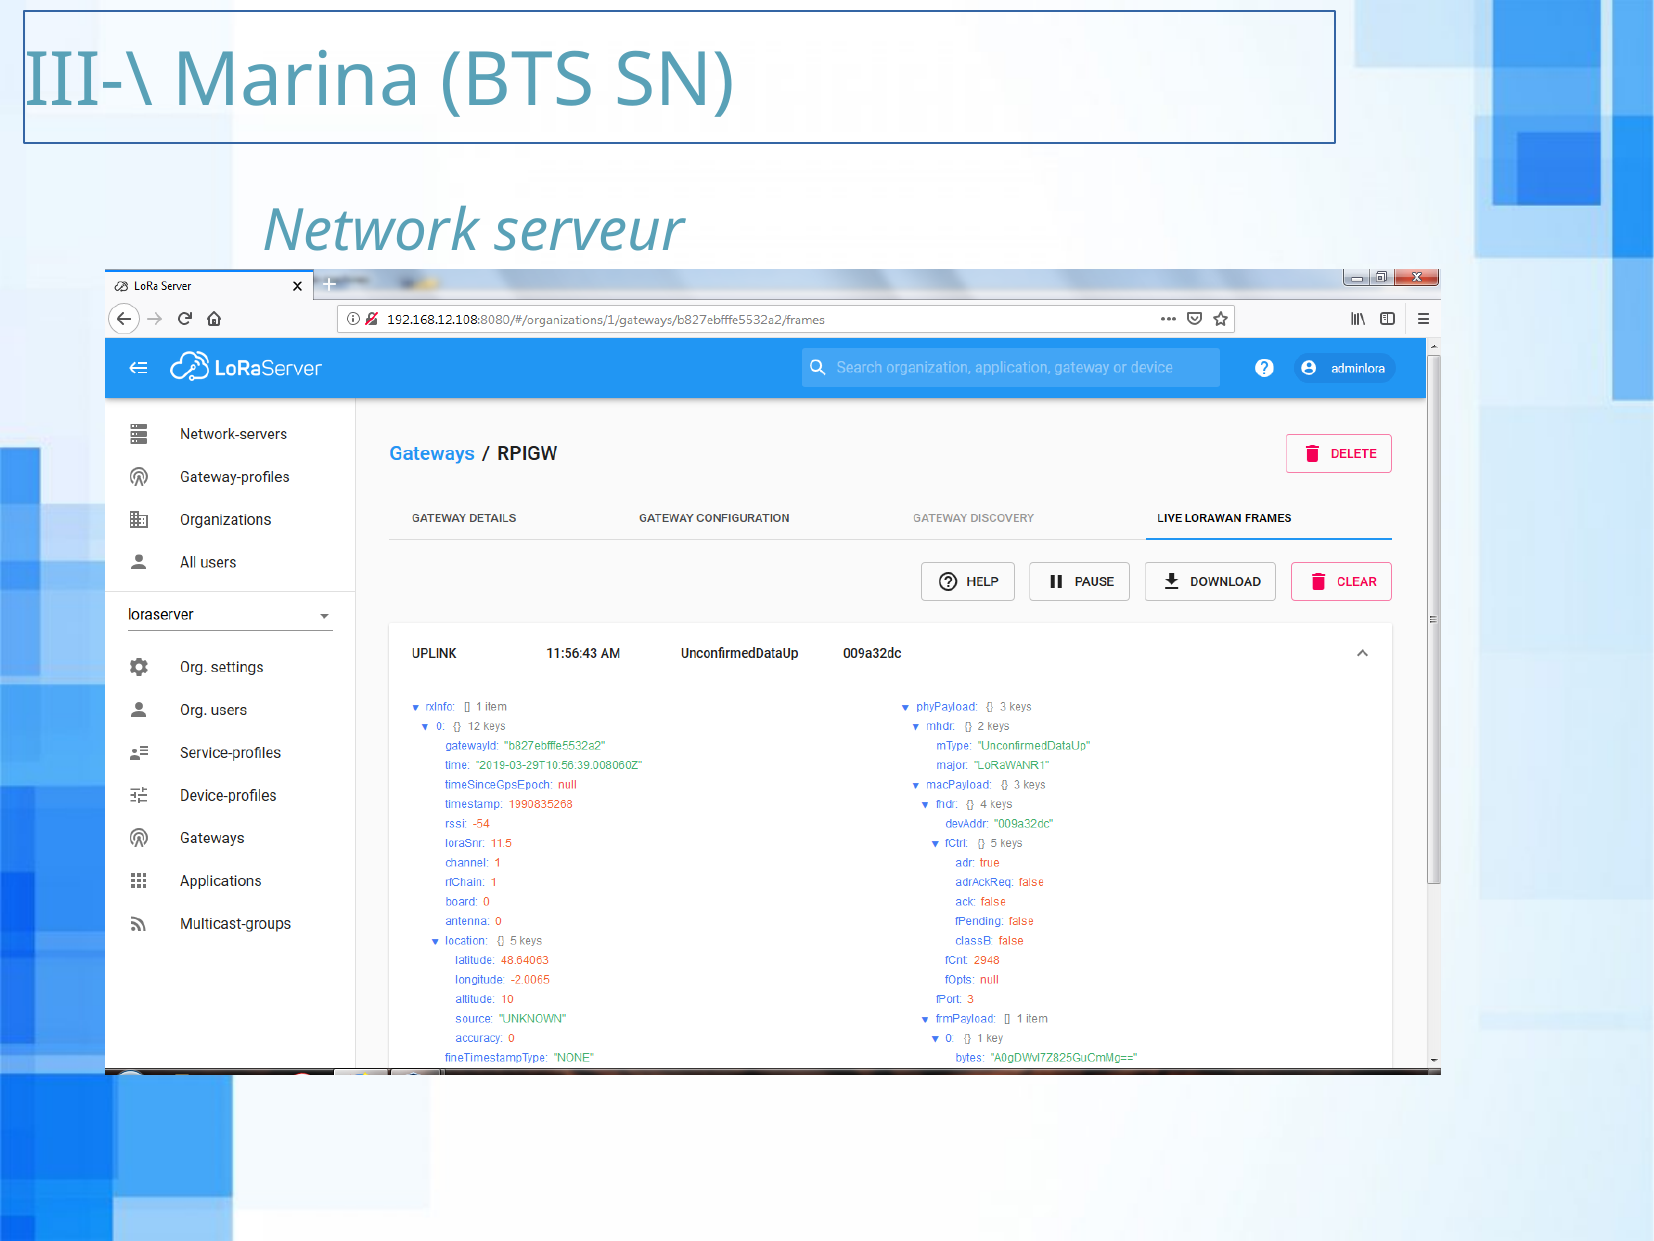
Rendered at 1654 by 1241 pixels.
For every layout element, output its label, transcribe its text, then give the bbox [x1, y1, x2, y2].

picture [0, 0, 1654, 1241]
text_box Network serveur privé [248, 181, 799, 269]
title III-\ Marina (BTS SN) [23, 10, 1335, 143]
